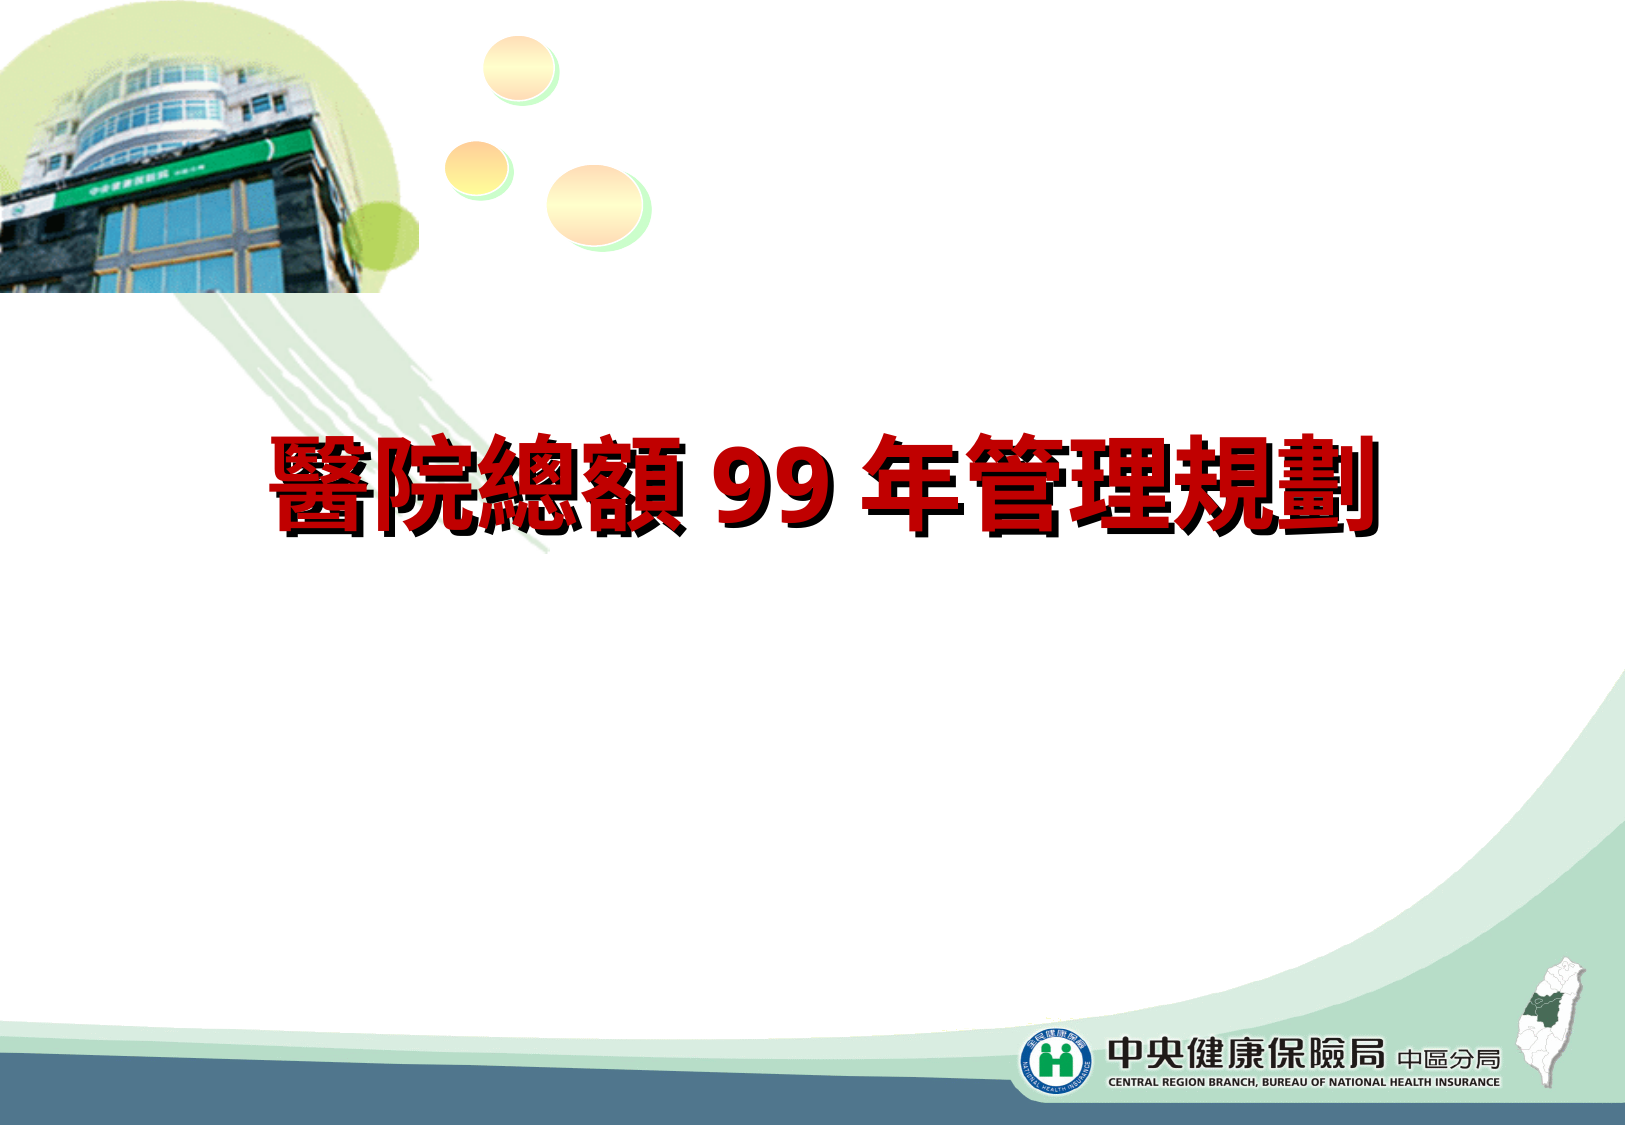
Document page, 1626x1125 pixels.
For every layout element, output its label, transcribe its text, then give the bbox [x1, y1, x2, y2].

title 醫院總額99年管理規劃 [132, 316, 1515, 645]
